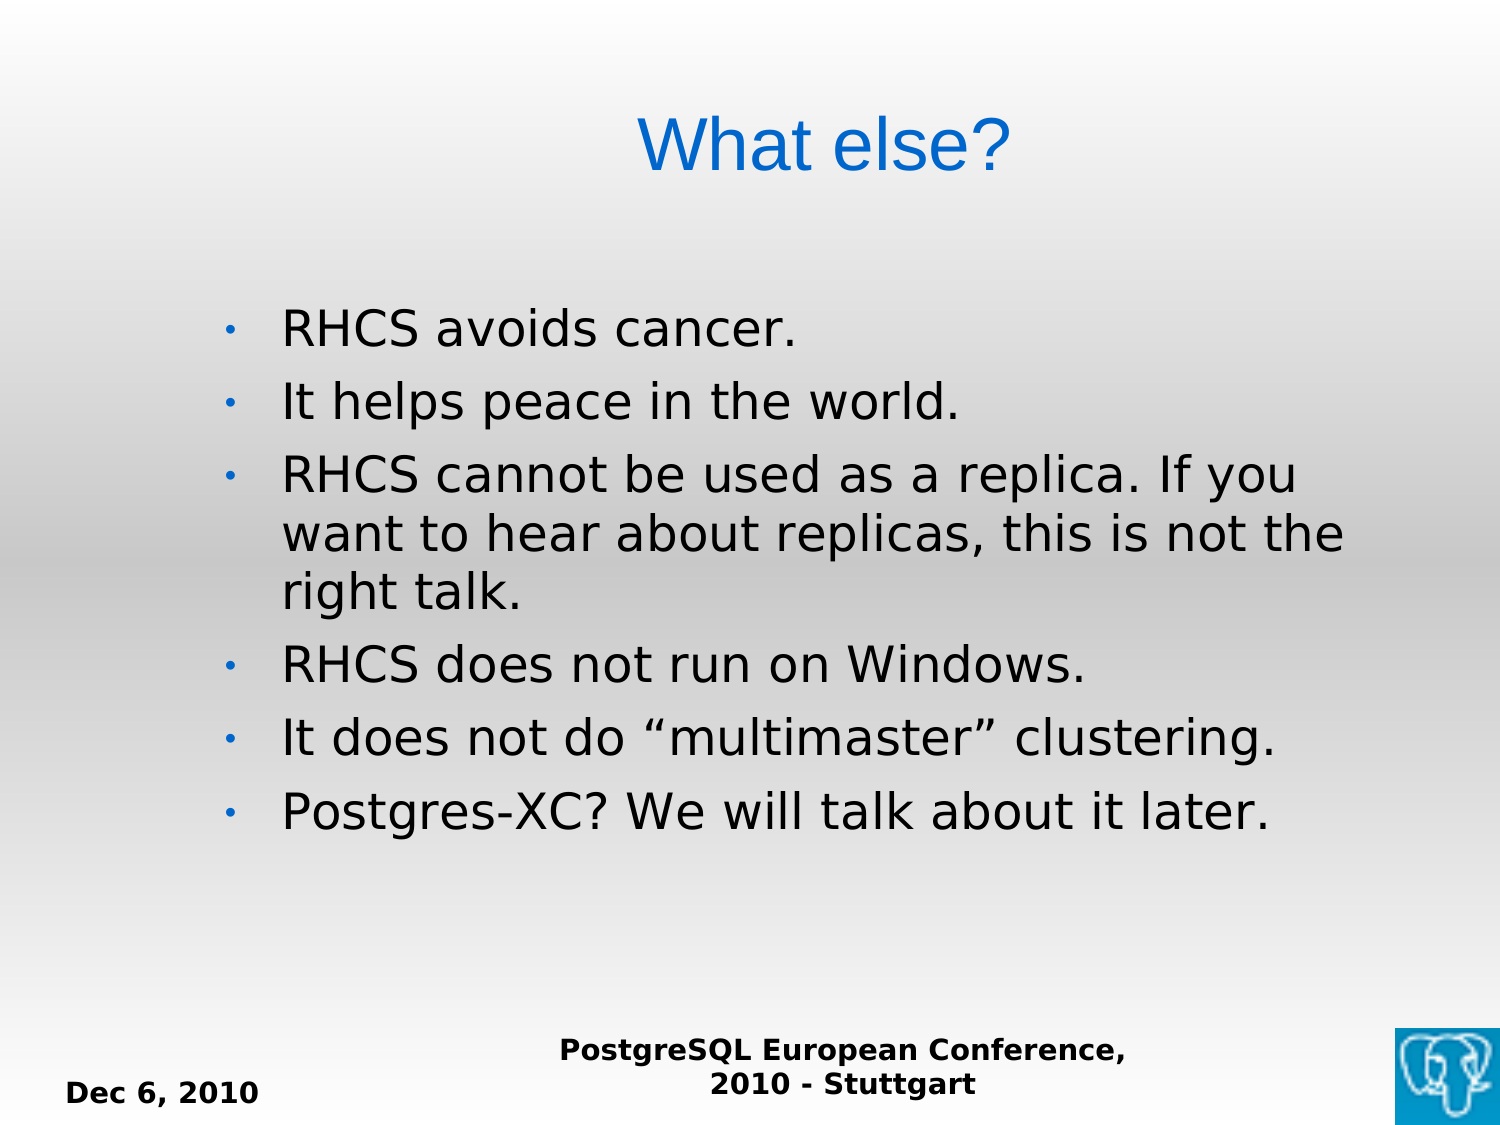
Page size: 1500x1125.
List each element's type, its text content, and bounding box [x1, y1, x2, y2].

list RHCS avoids cancer. It helps peace in the world. RHCS cannot be used as a replica. If you want to hear about replicas, this is not the right talk. RHCS does not run on Windows. It does not do “multimaster” clustering. Postgres-XC? We will talk about it later. [224, 299, 1425, 975]
picture [1400, 1033, 1492, 1118]
title What else? [224, 49, 1425, 238]
